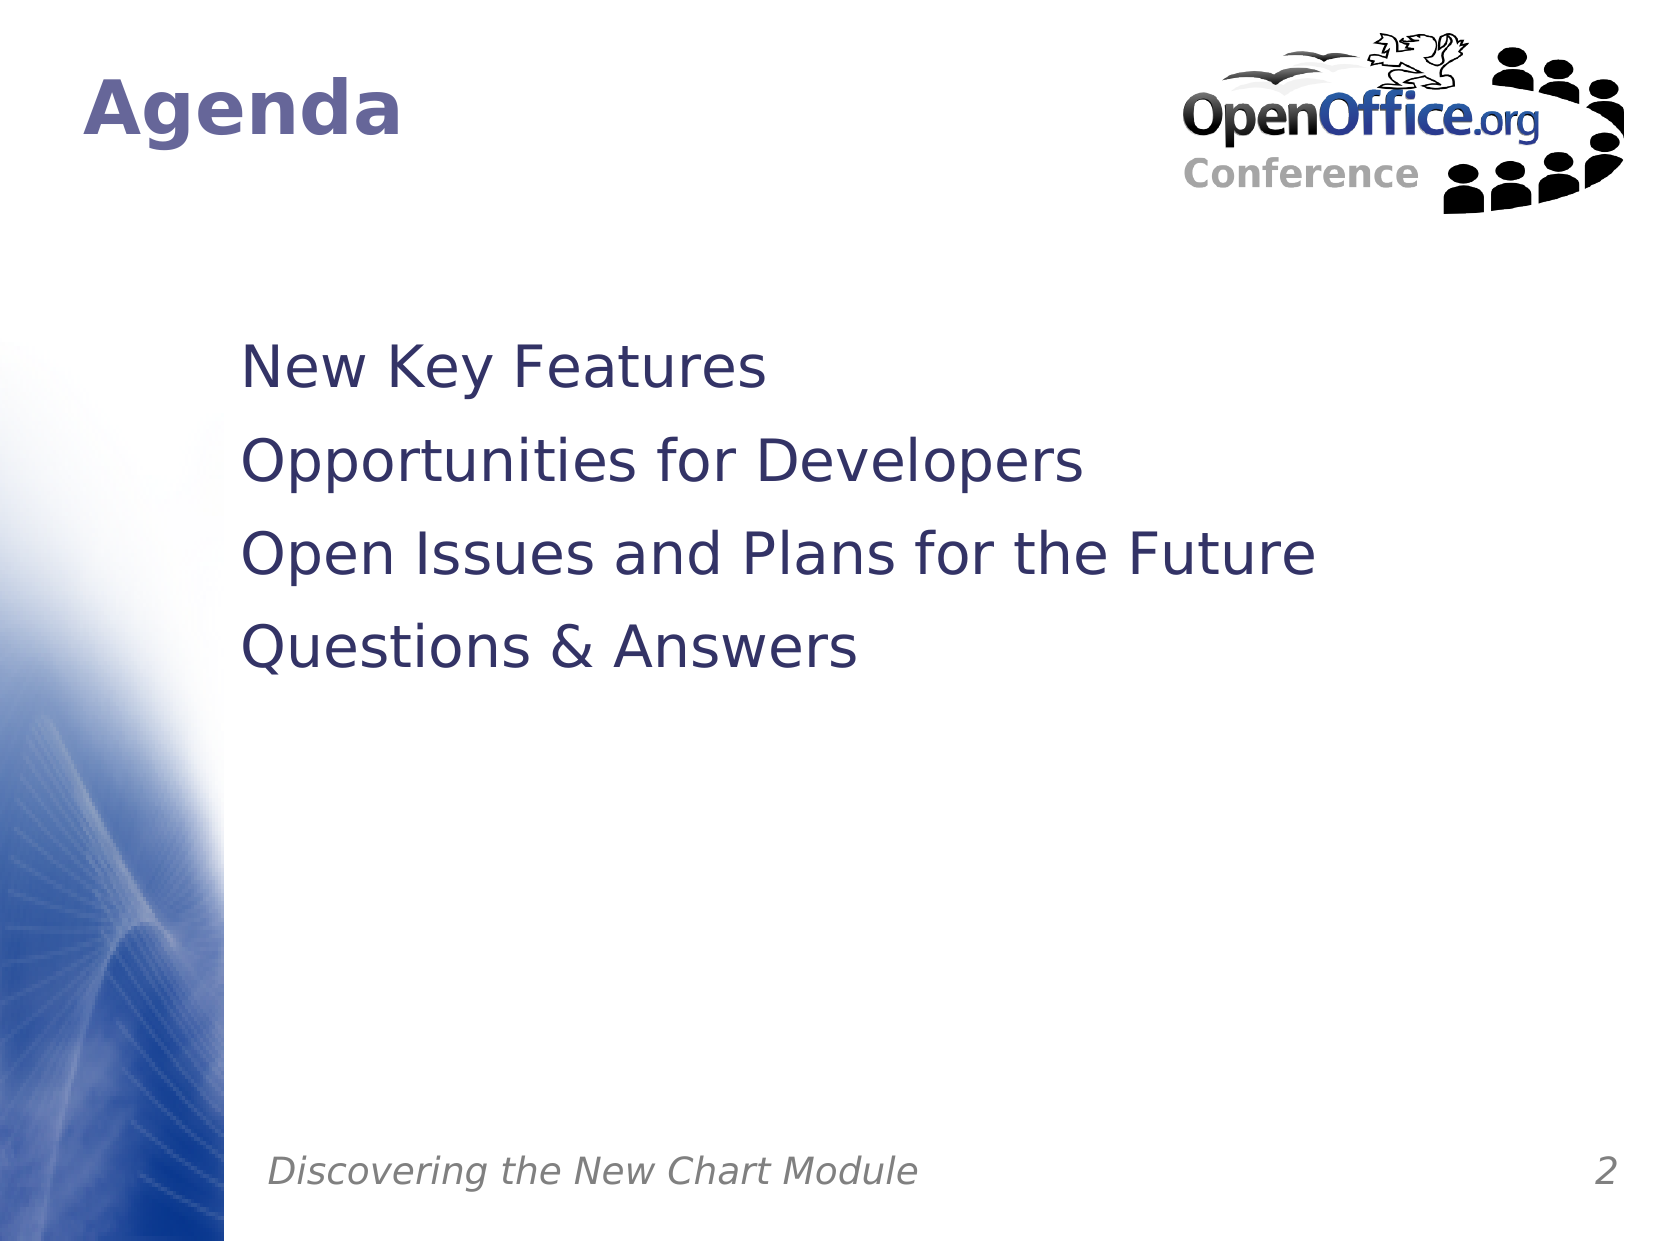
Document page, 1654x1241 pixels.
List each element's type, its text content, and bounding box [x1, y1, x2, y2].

picture [1183, 33, 1624, 214]
picture [0, 0, 224, 1241]
list New Key Features Opportunities for Developers Open Issues and Plans for the Future Questions & Answers [223, 333, 1619, 1133]
title Agenda [24, 51, 1163, 165]
